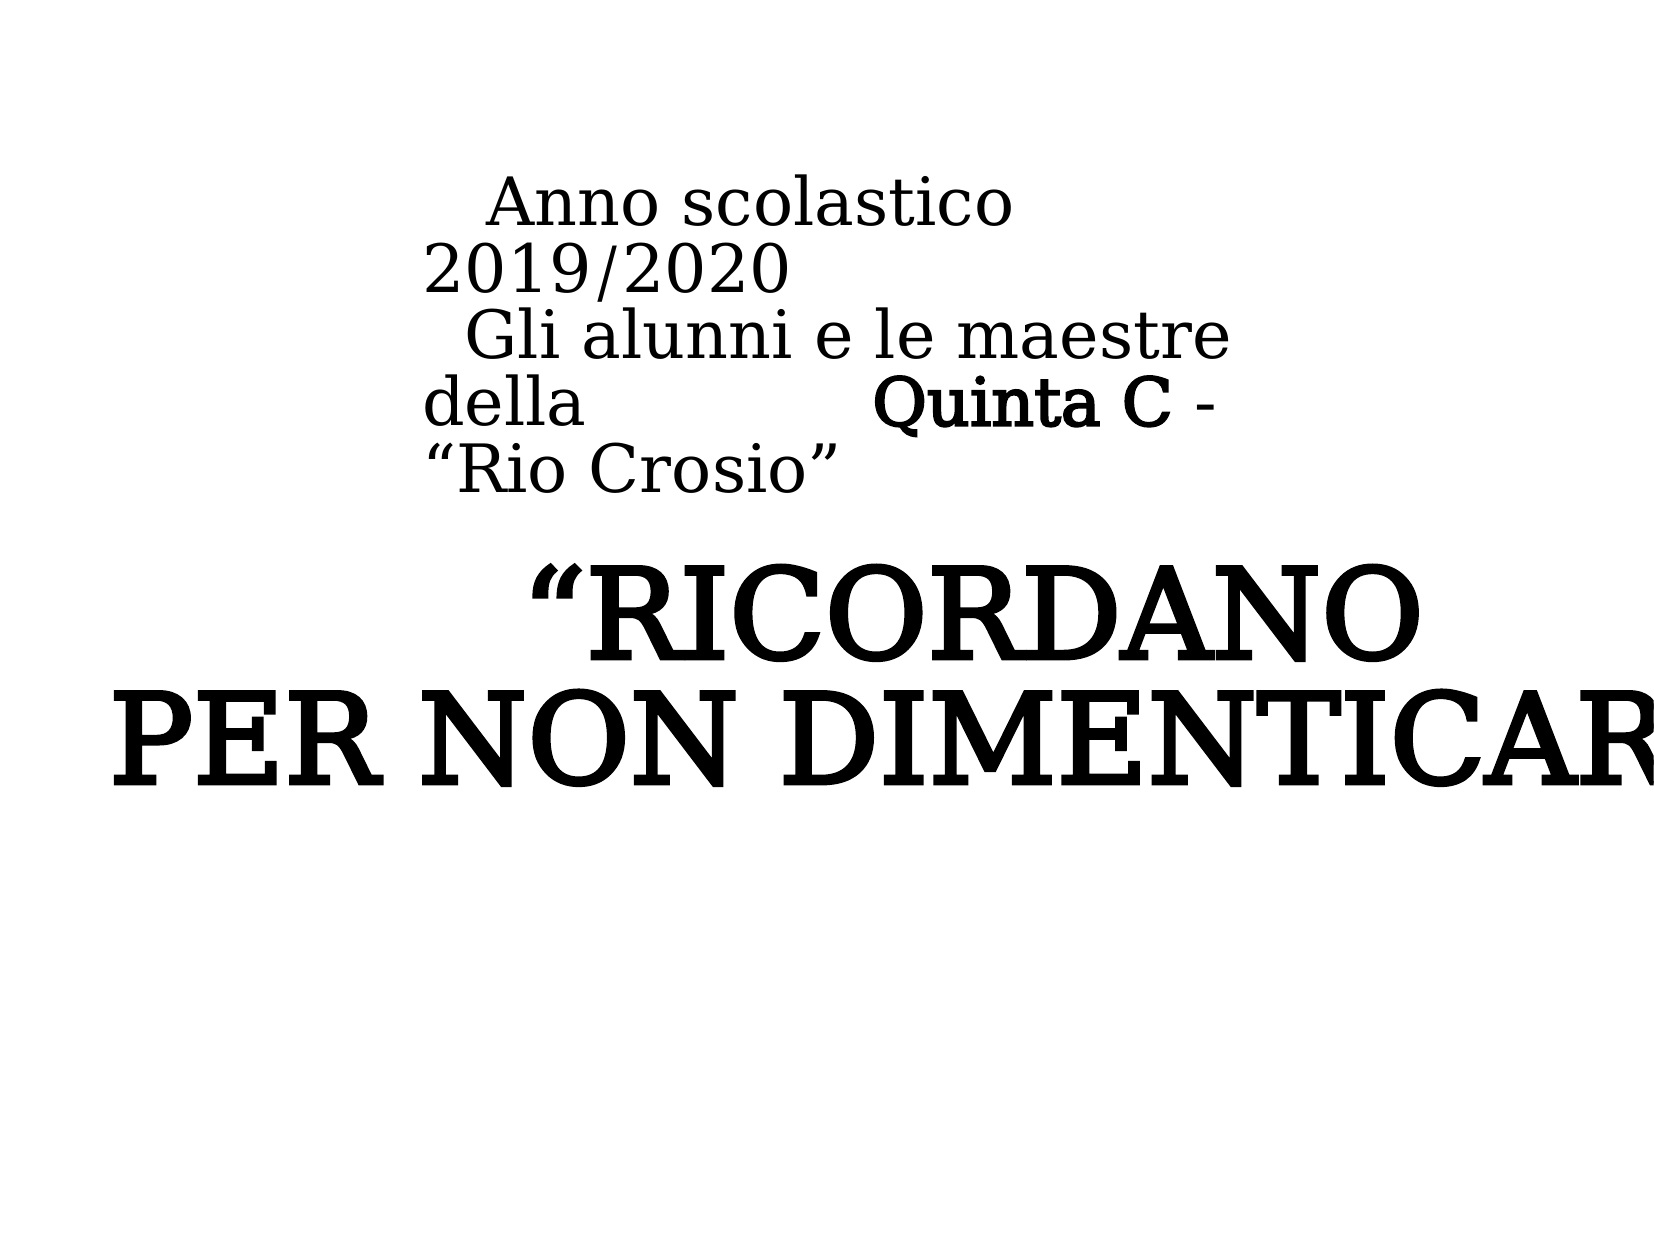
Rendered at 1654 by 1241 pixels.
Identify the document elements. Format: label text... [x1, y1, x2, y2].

text_box Anno scolastico 2019/2020 Gli alunni e le maestre della Quinta C - “Rio Crosio” [407, 165, 1313, 418]
text_box “RICORDANO PER NON DIMENTICARE” [94, 467, 1583, 839]
